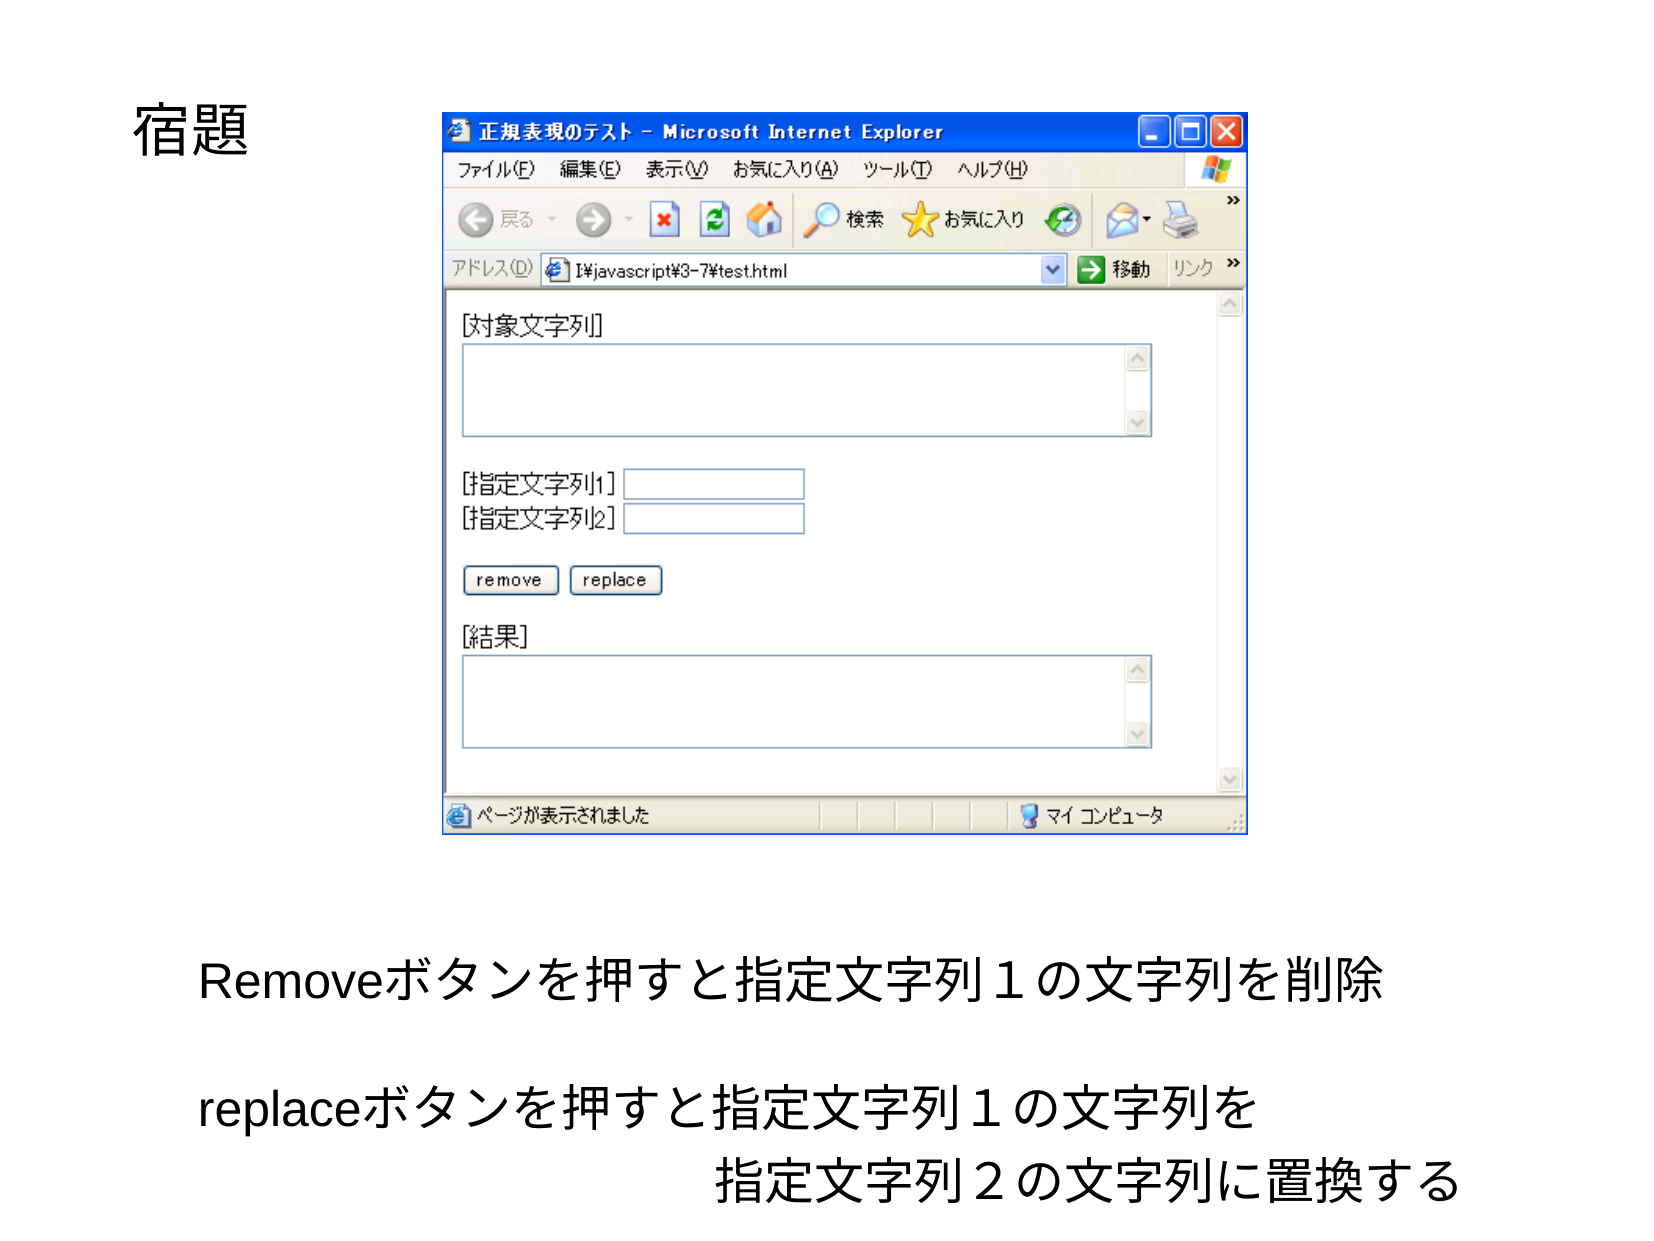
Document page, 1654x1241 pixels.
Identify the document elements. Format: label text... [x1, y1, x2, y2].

text_box Removeボタンを押すと指定文字列１の文字列を削除 replaceボタンを押すと指定文字列１の文字列を 指定文字列２の文字列に置換する [183, 933, 1512, 1229]
text_box 宿題 [118, 76, 1625, 266]
picture [442, 112, 1248, 835]
